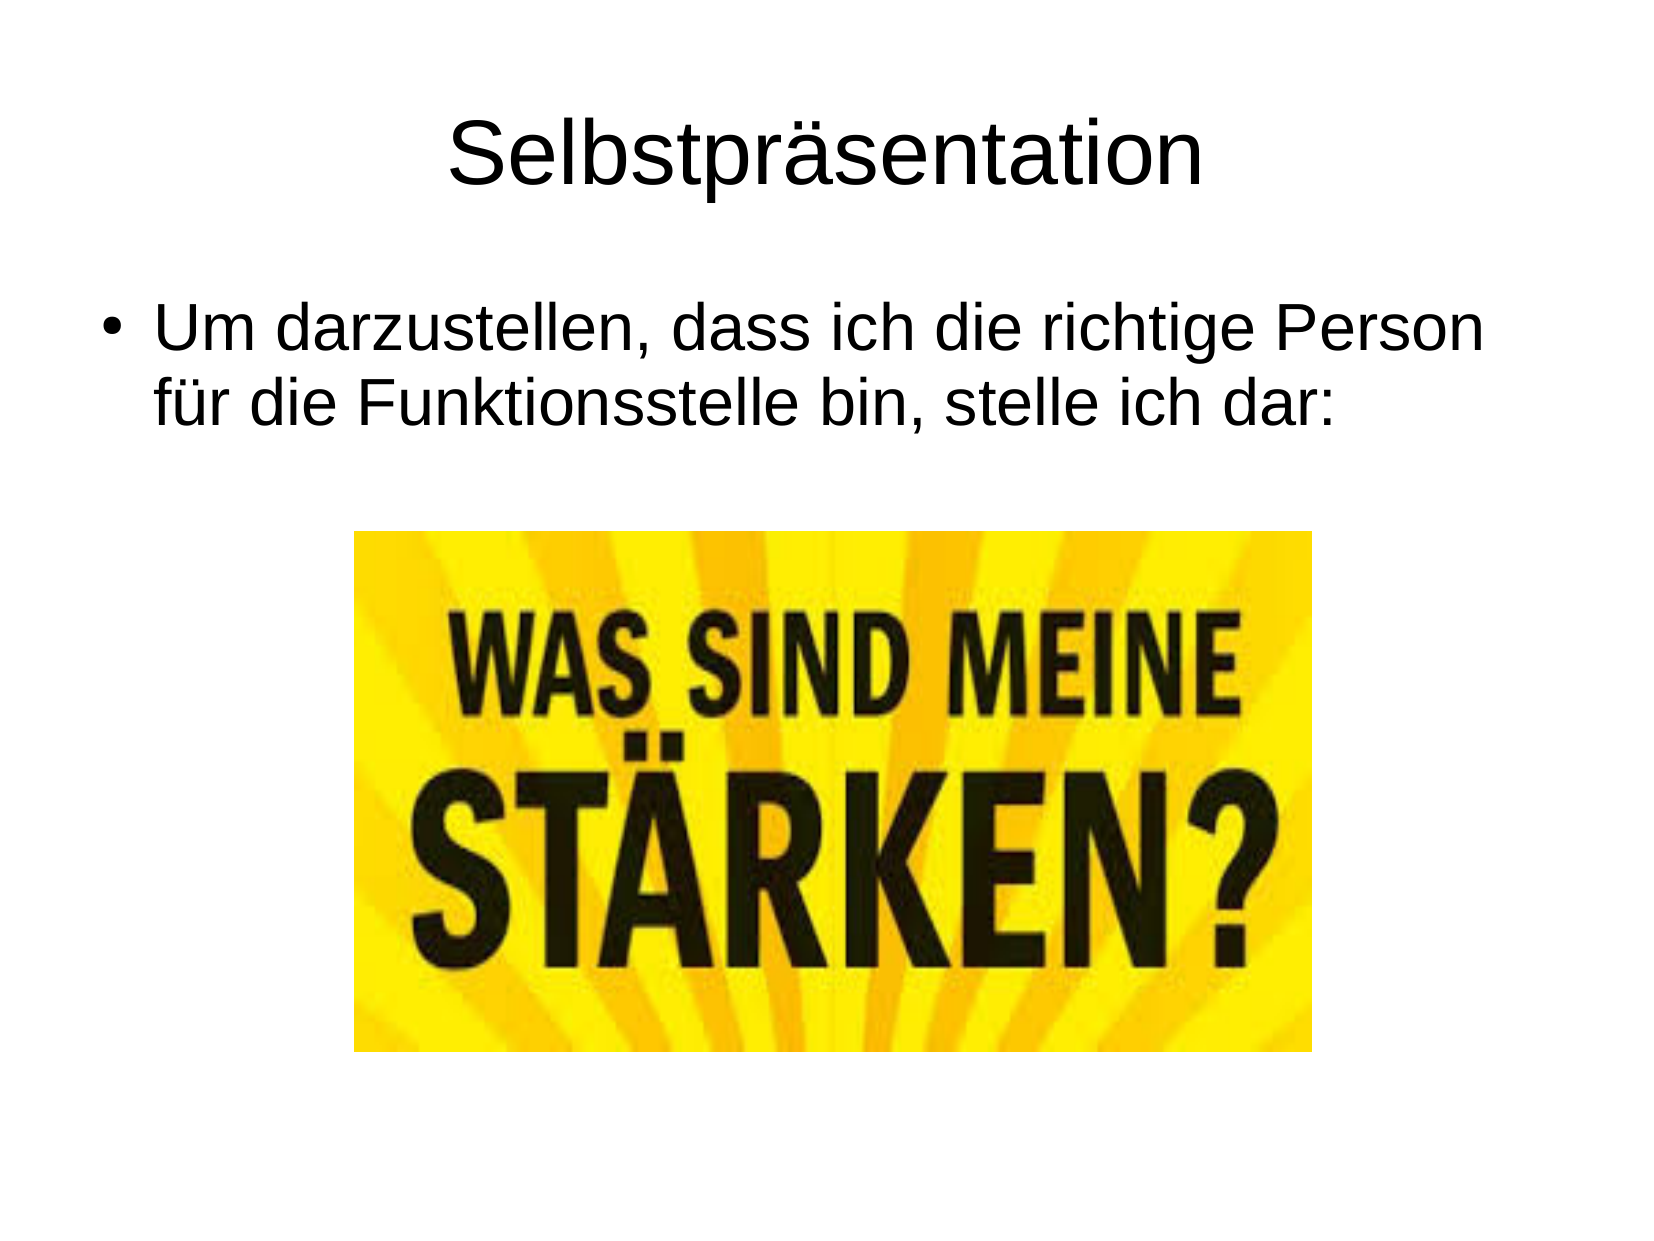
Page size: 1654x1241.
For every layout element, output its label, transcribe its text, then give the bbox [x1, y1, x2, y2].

list Um darzustellen, dass ich die richtige Person für die Funktionsstelle bin, stelle ich dar: [82, 290, 1571, 1109]
picture [354, 531, 1312, 1052]
title Selbstpräsentation [82, 49, 1571, 257]
